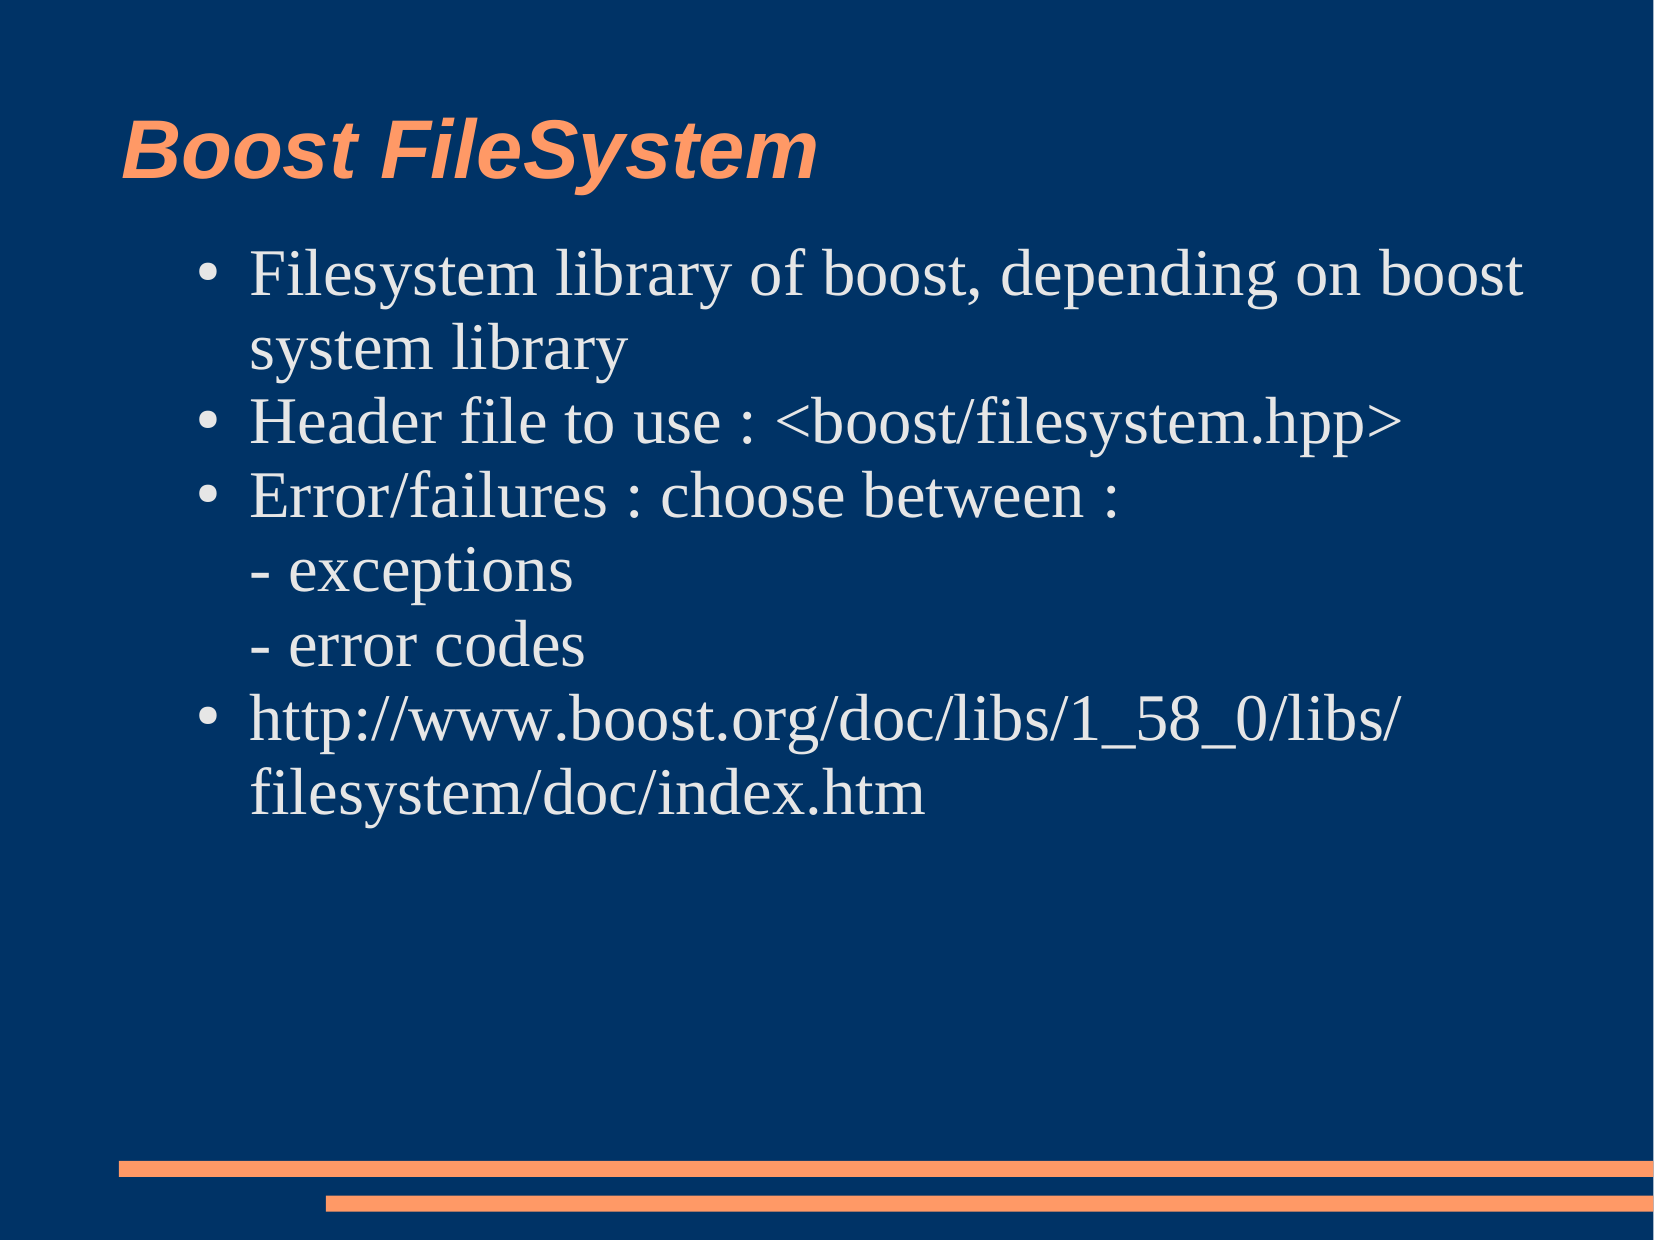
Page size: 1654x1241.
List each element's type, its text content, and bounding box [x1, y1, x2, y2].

list Filesystem library of boost, depending on boost system library Header file to use : <boost/filesystem.hpp> Error/failures : choose between : - exceptions - error codes http://www.boost.org/doc/libs/1_58_0/libs/filesystem/doc/index.htm [178, 236, 1570, 1147]
title Boost FileSystem [121, 46, 1534, 254]
